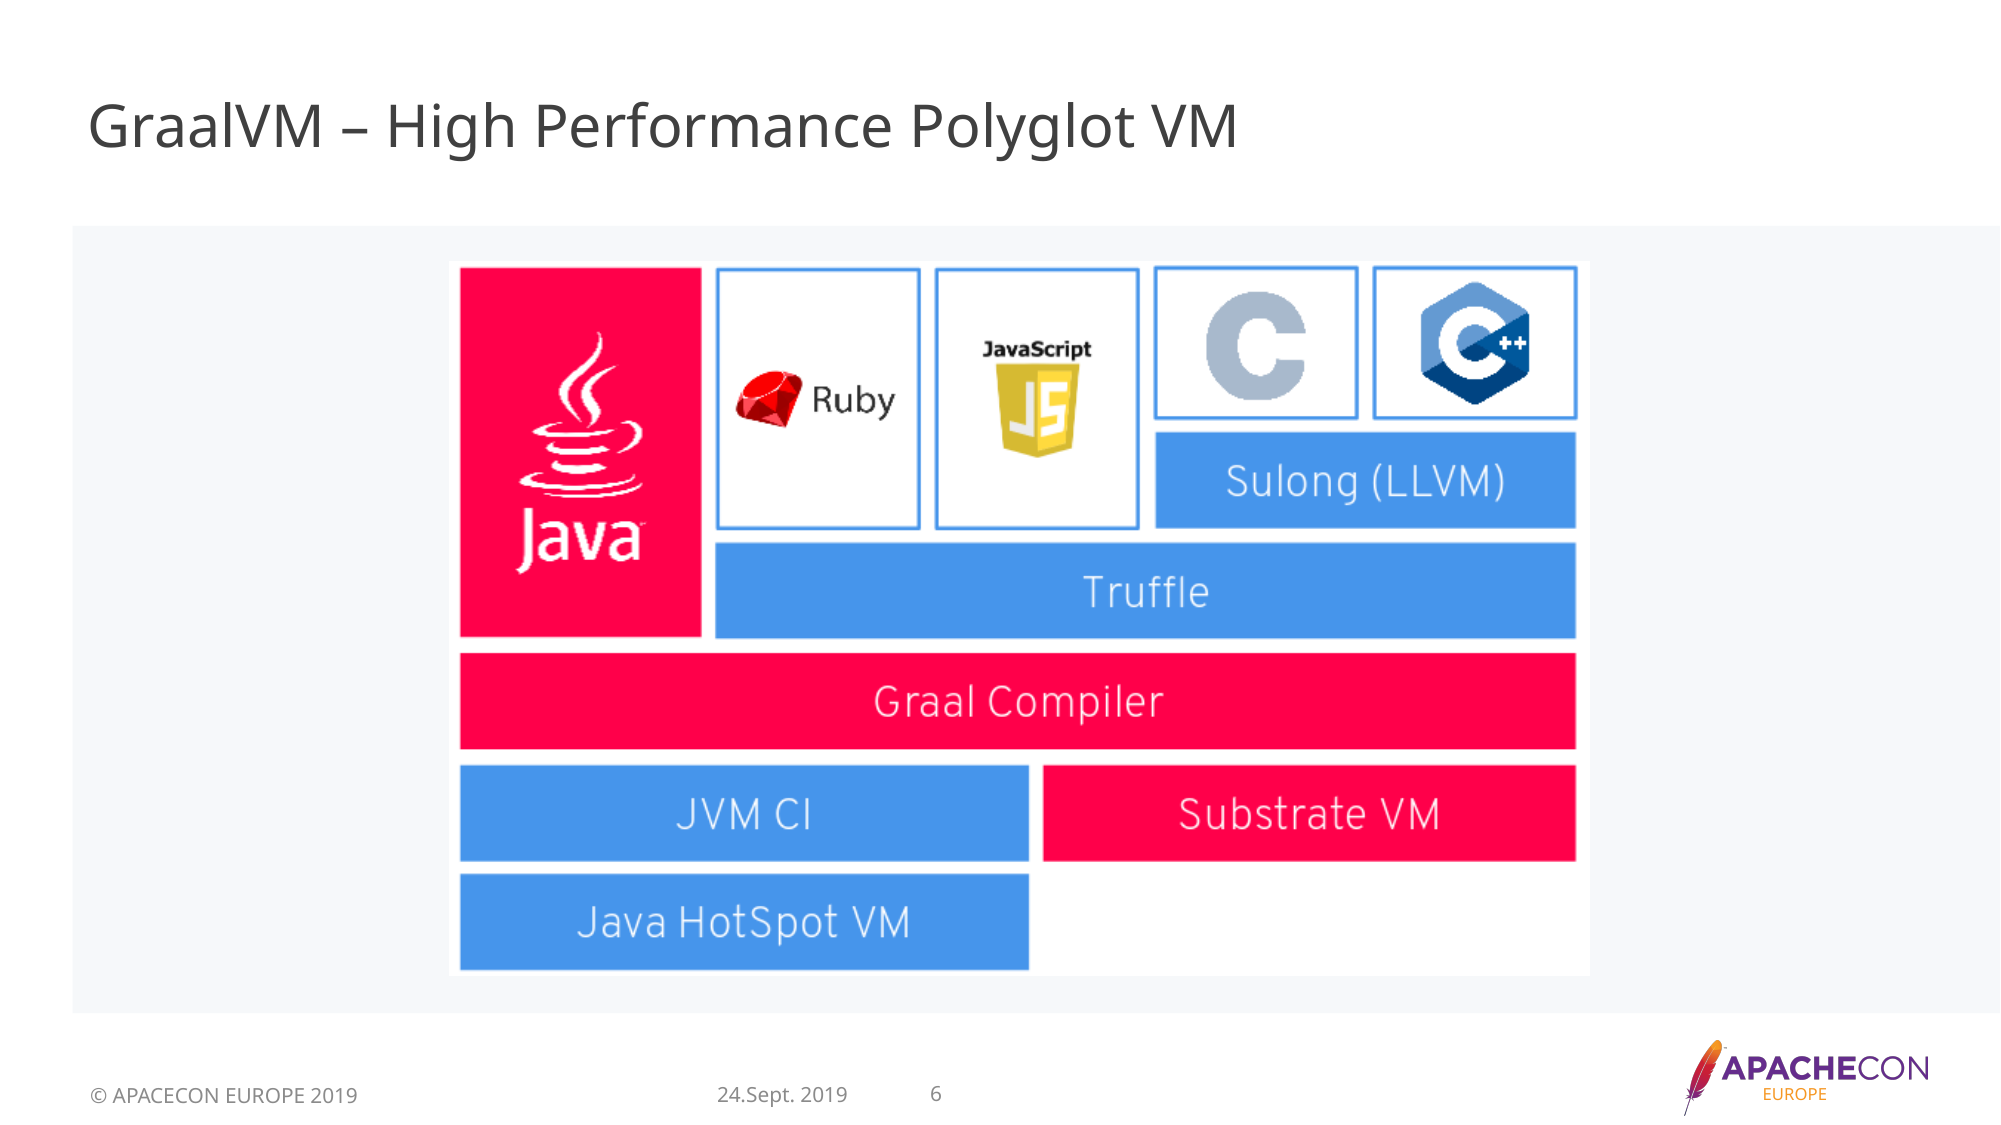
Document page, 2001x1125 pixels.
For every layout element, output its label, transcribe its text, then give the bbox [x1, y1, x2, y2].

slide_number 24.Sept. 2019 [693, 1065, 871, 1124]
title GraalVM – High Performance Polyglot VM [72, 80, 1928, 167]
picture [1684, 1040, 1928, 1116]
slide_number <number> [878, 1065, 957, 1124]
picture [449, 261, 1590, 976]
footer © APACECON EUROPE 2019 [74, 1065, 686, 1125]
